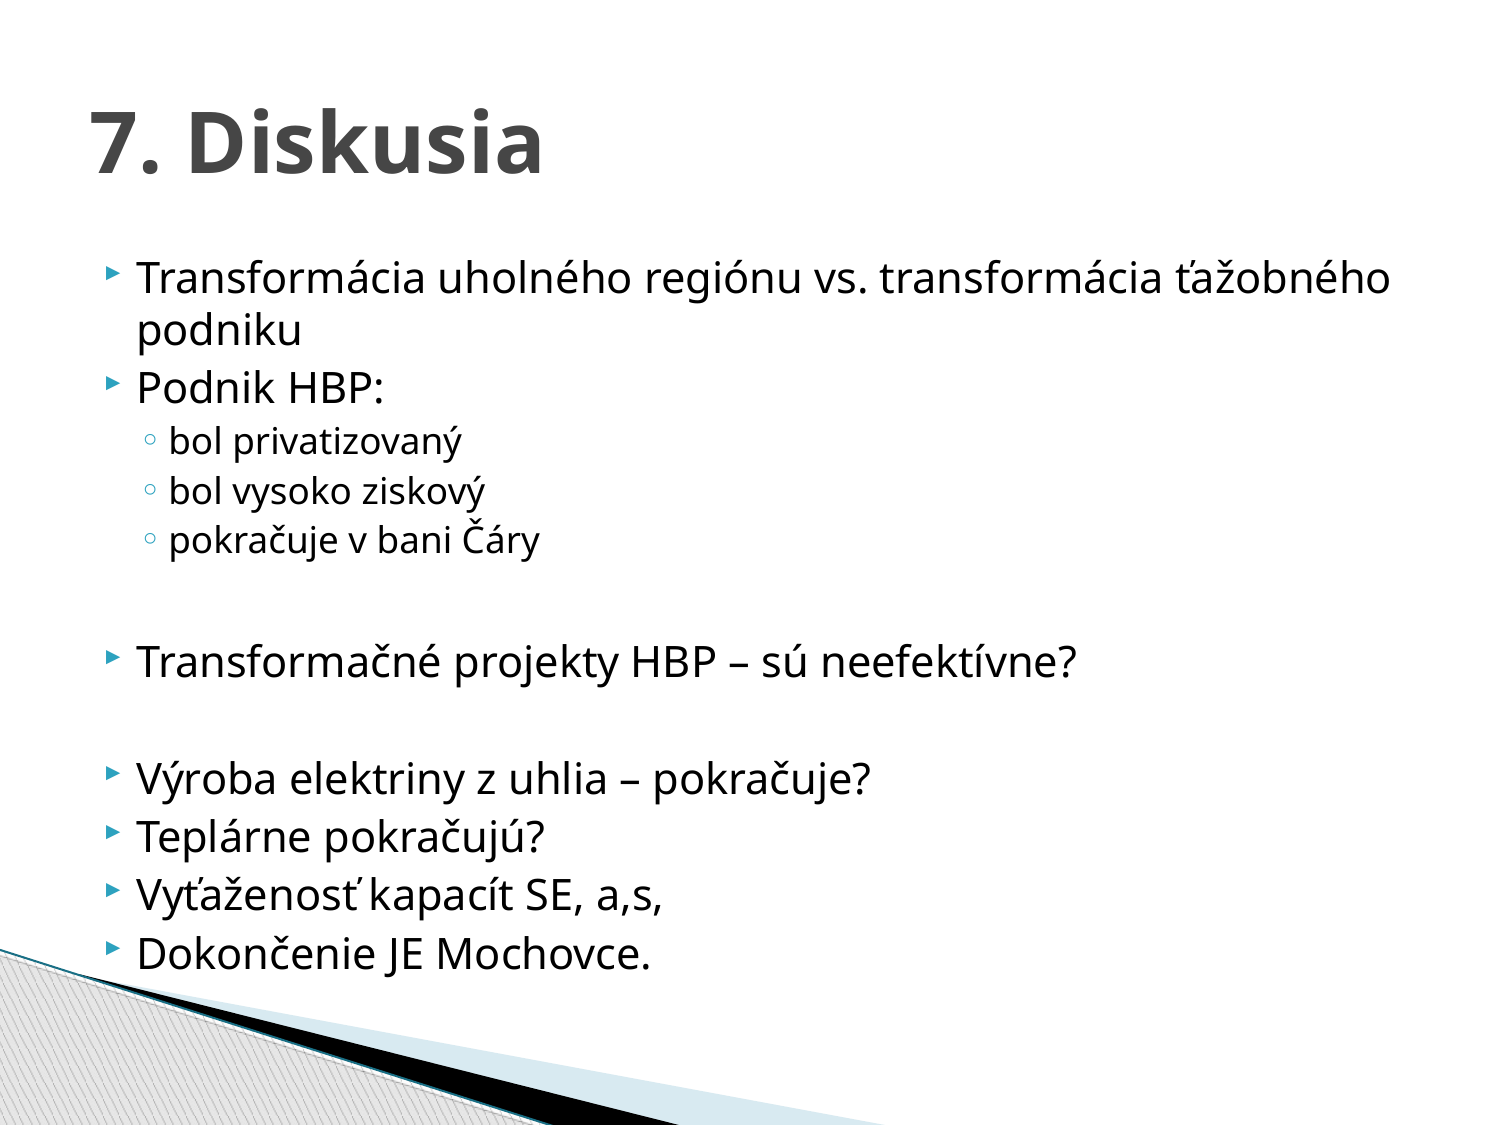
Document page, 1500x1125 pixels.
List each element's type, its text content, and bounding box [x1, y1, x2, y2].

title 7. Diskusia [75, 45, 1425, 233]
list Transformácia uholného regiónu vs. transformácia ťažobného podniku Podnik HBP: bol privatizovaný bol vysoko ziskový pokračuje v bani Čáry Transformačné projekty HBP – sú neefektívne? Výroba elektriny z uhlia – pokračuje? Teplárne pokračujú? Vyťaženosť kapacít SE, a,s, Dokončenie JE Mochovce. [75, 243, 1425, 986]
